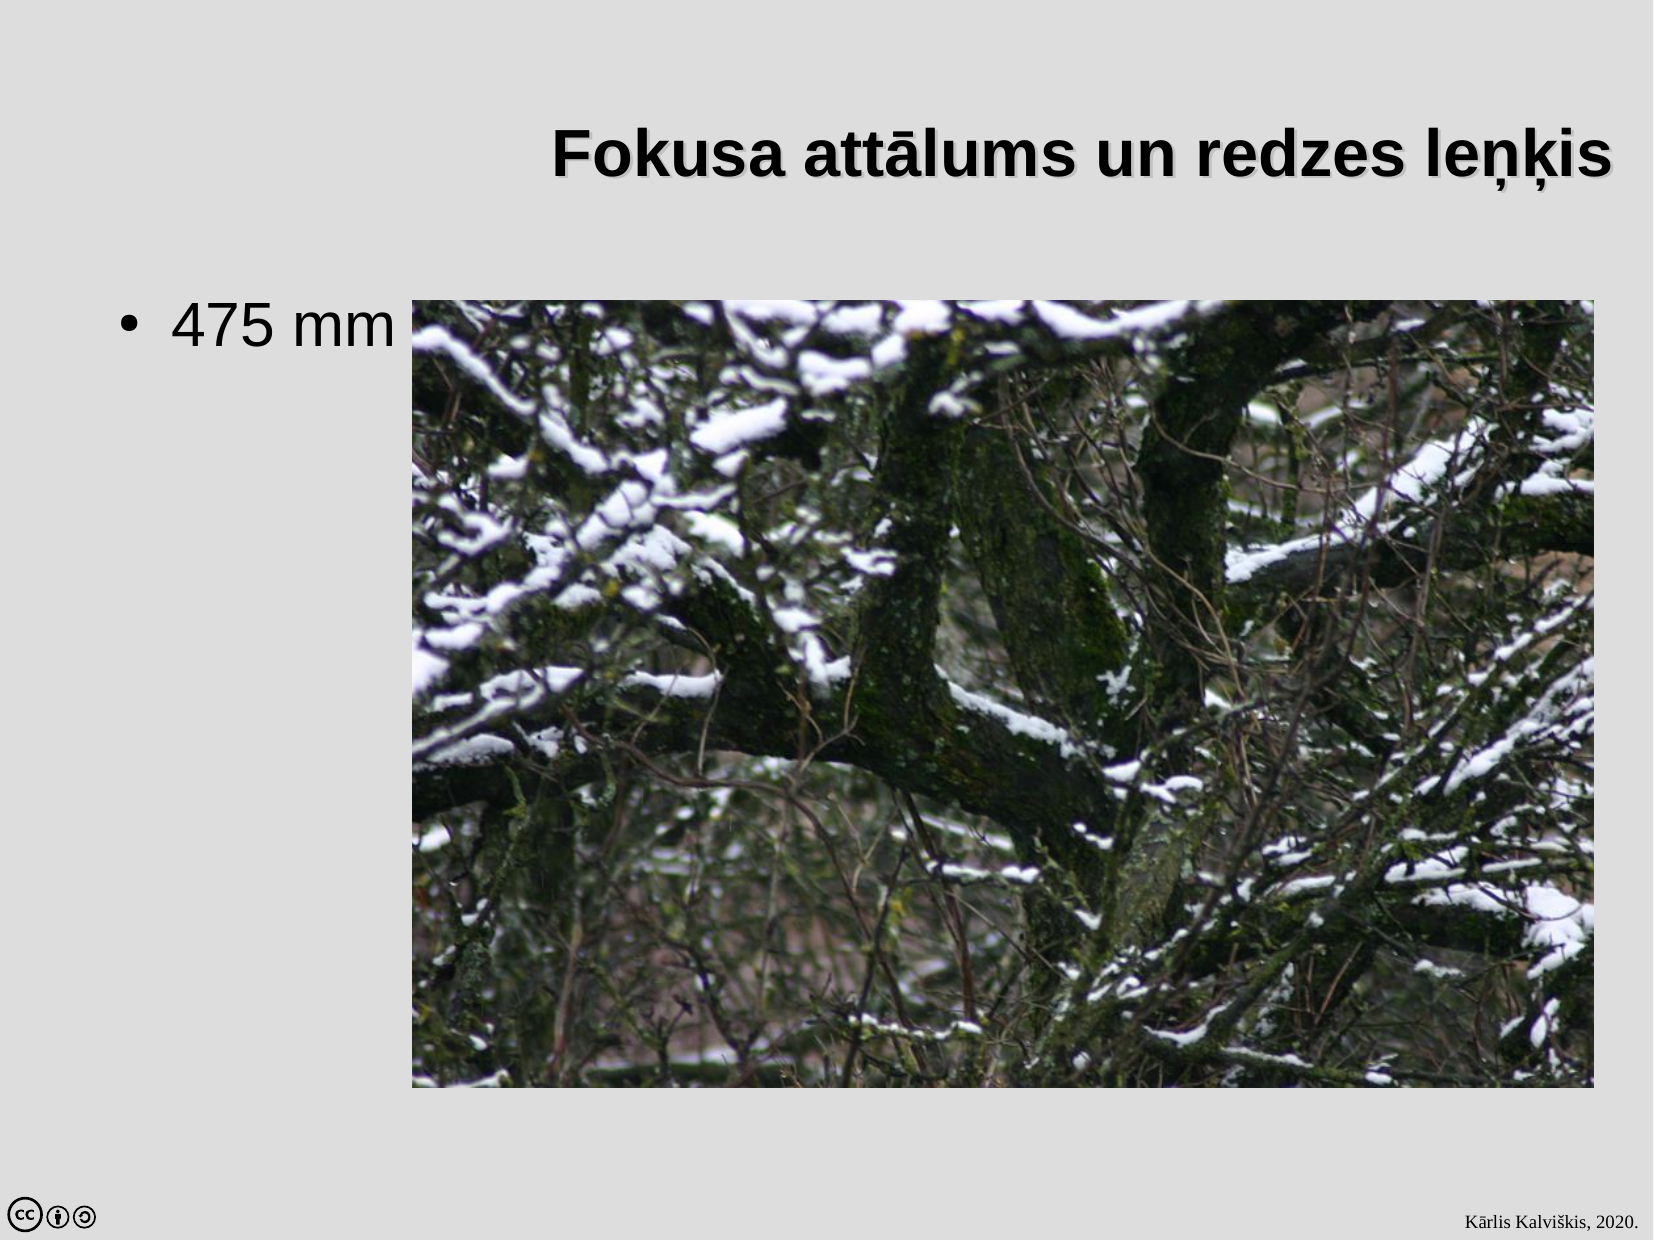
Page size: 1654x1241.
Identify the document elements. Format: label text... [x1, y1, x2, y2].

title Fokusa attālums un redzes leņķis [42, 49, 1615, 257]
list 475 mm [82, 290, 1571, 1094]
picture [412, 300, 1594, 1089]
